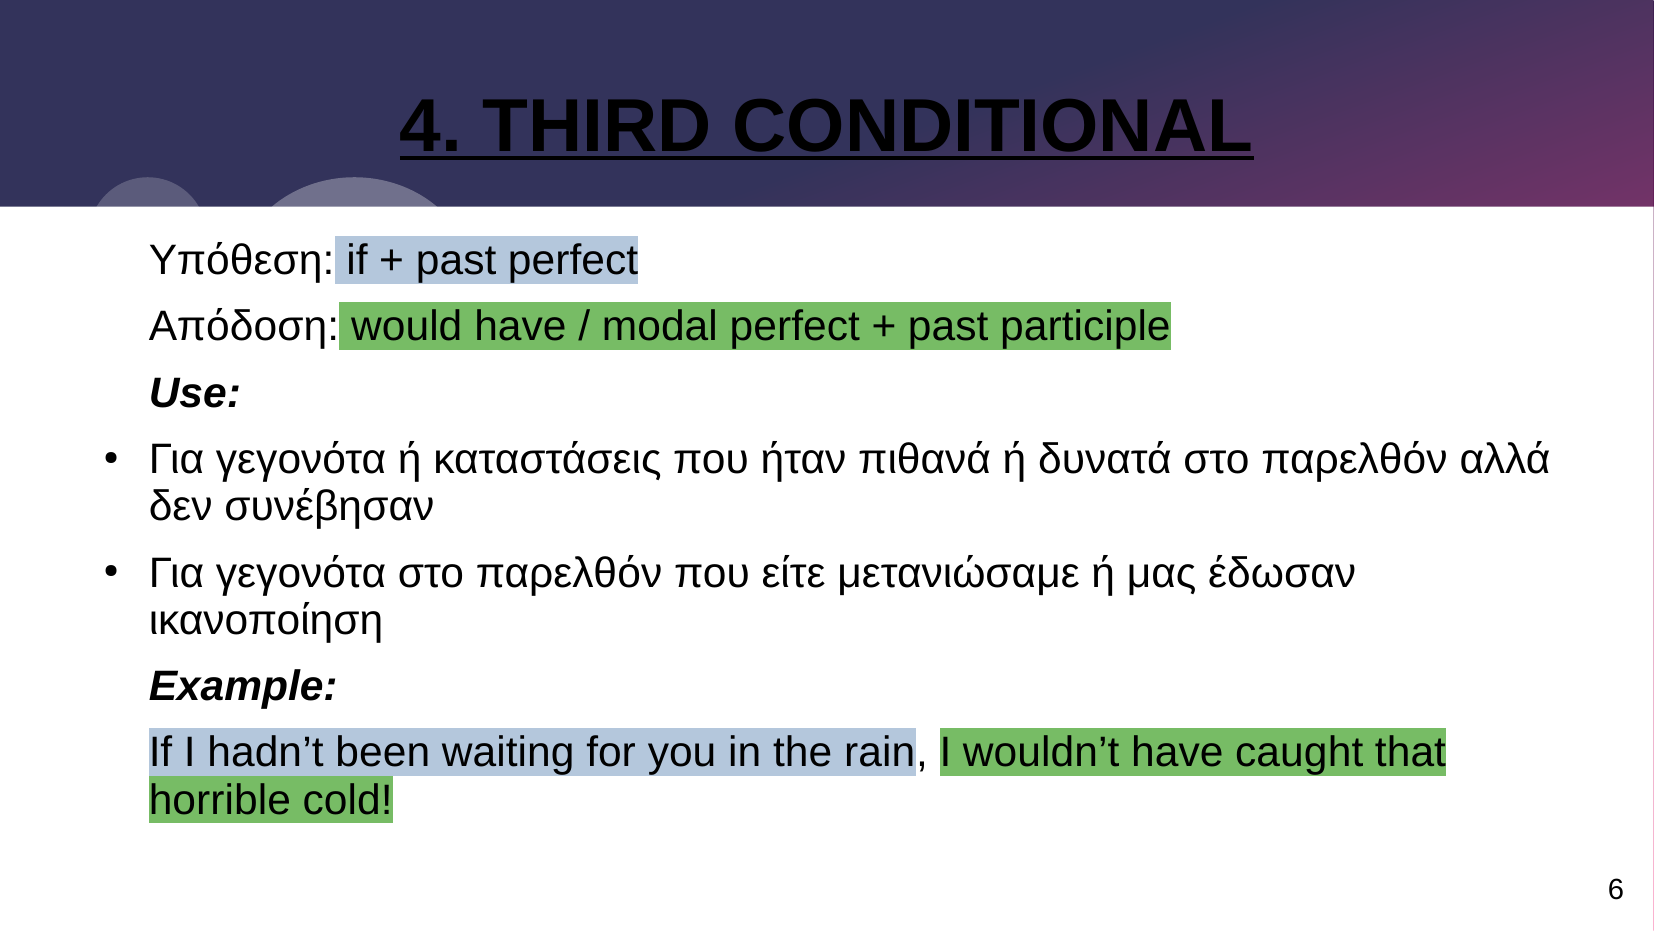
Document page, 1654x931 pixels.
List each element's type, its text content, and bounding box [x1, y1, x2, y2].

list Υπόθεση: if + past perfect Απόδοση: would have / modal perfect + past participle Use: Για γεγονότα ή καταστάσεις που ήταν πιθανά ή δυνατά στο παρελθόν αλλά δεν συνέβησαν Για γεγονότα στο παρελθόν που είτε μετανιώσαμε ή μας έδωσαν ικανοποίηση Example: If I hadn’t been waiting for you in the rain, I wouldn’t have caught that horrible cold! [88, 236, 1565, 827]
title 4. THIRD CONDITIONAL [88, 44, 1565, 207]
